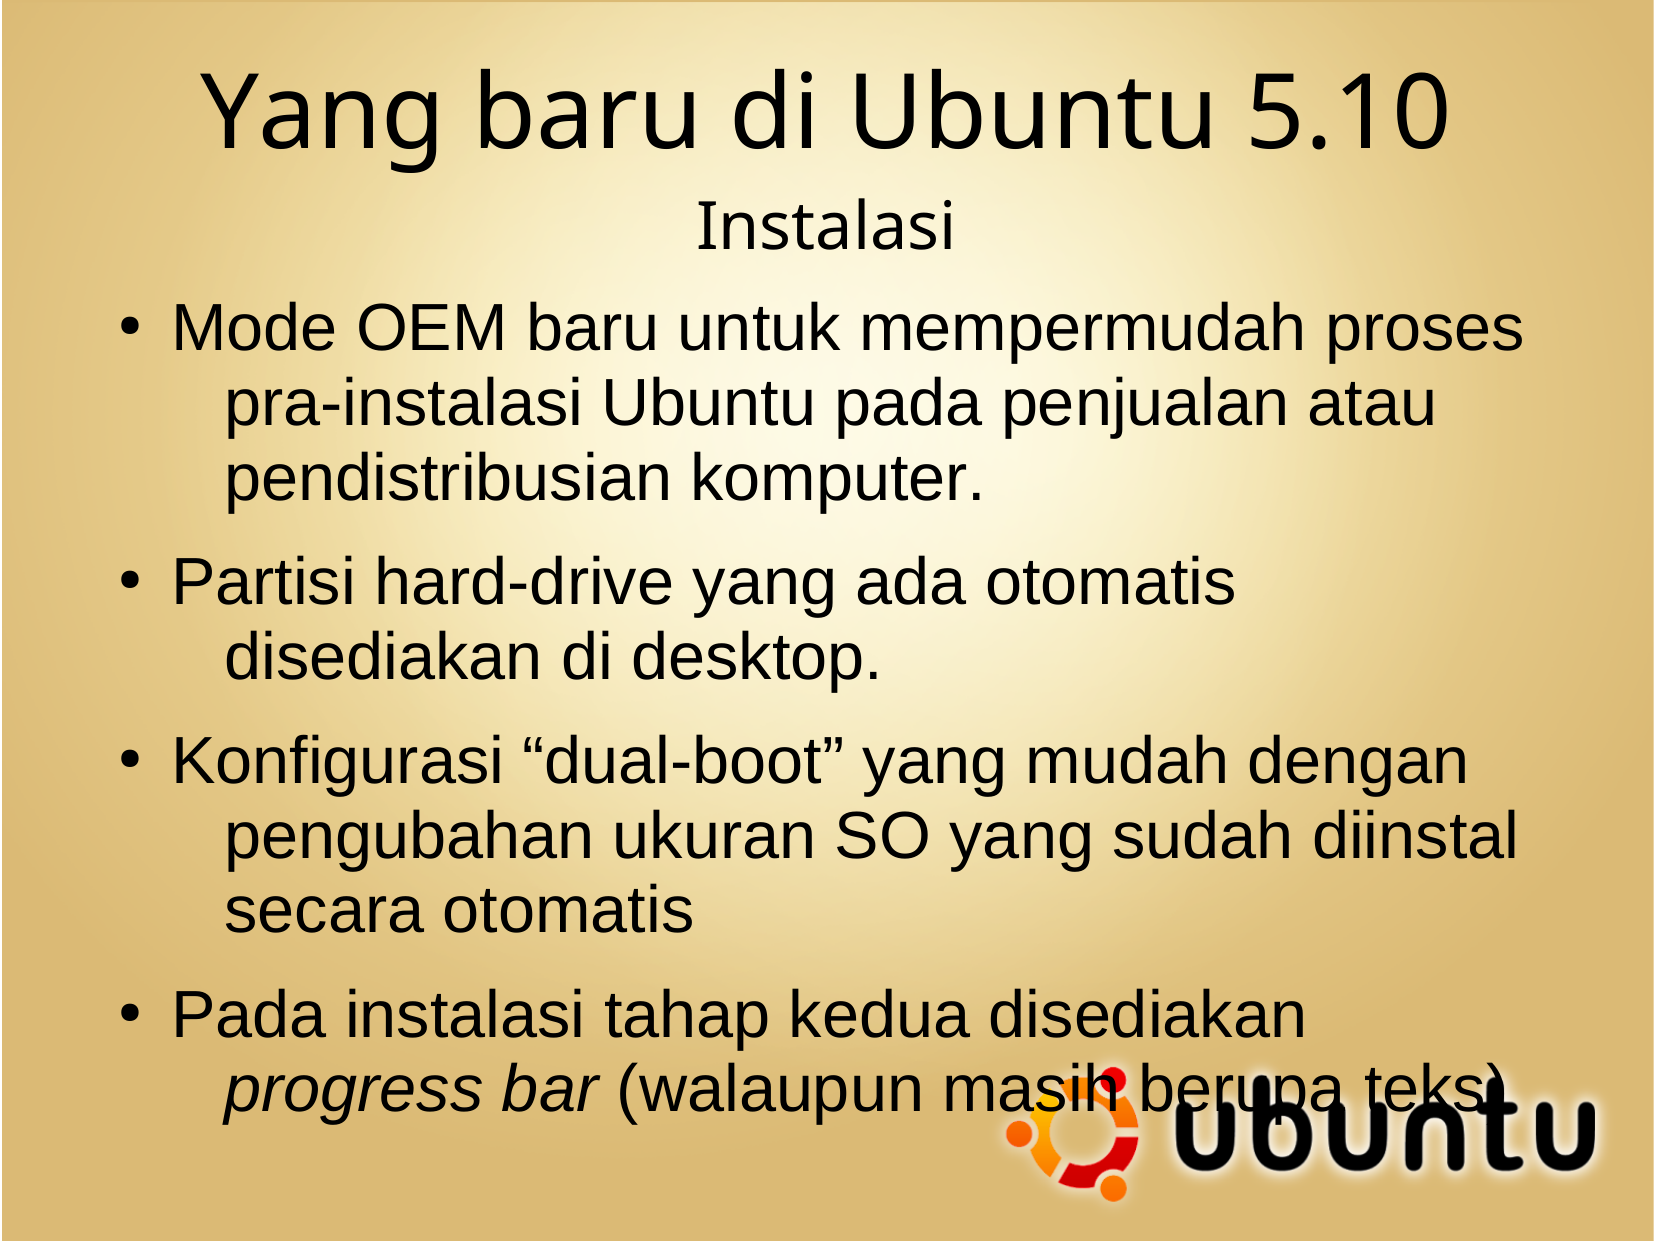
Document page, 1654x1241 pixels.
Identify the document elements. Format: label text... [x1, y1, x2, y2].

title Yang baru di Ubuntu 5.10 Instalasi [82, 49, 1571, 257]
list Mode OEM baru untuk mempermudah proses pra-instalasi Ubuntu pada penjualan atau pendistribusian komputer. Partisi hard-drive yang ada otomatis disediakan di desktop. Konfigurasi “dual-boot” yang mudah dengan pengubahan ukuran SO yang sudah diinstal secara otomatis Pada instalasi tahap kedua disediakan progress bar (walaupun masih berupa teks) [82, 290, 1571, 1129]
picture [2, 0, 1654, 1241]
